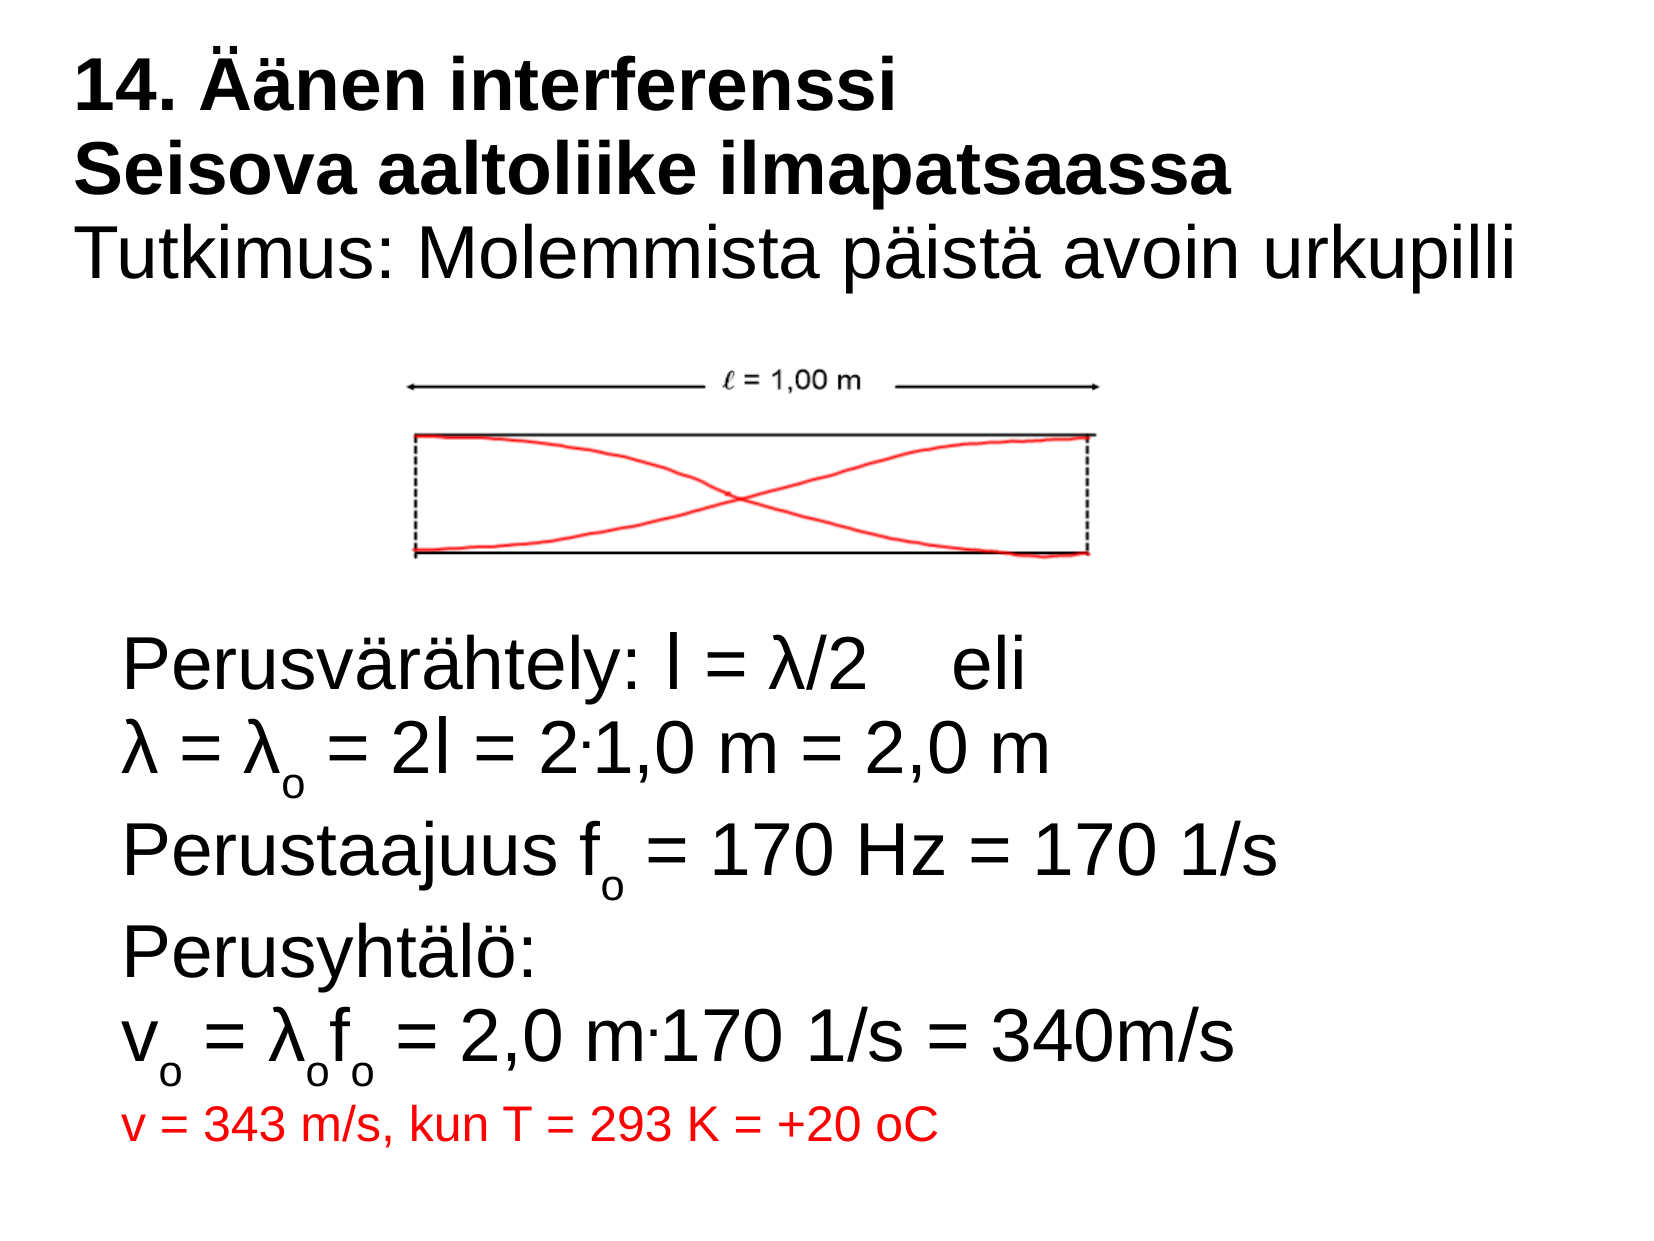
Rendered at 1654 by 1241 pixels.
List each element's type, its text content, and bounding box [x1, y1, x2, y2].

picture [377, 335, 1126, 580]
text_box Perusvärähtely: l = λ/2 eli λ = λo = 2l = 2.1,0 m = 2,0 m Perustaajuus fo = 170 Hz = 170 1/s Perusyhtälö: vo = λofo = 2,0 m.170 1/s = 340m/s v = 343 m/s, kun T = 293 K = +20 oC [106, 614, 1536, 1241]
text_box 14. Äänen interferenssi Seisova aaltoliike ilmapatsaassa Tutkimus: Molemmista päistä avoin urkupilli [59, 35, 1654, 319]
